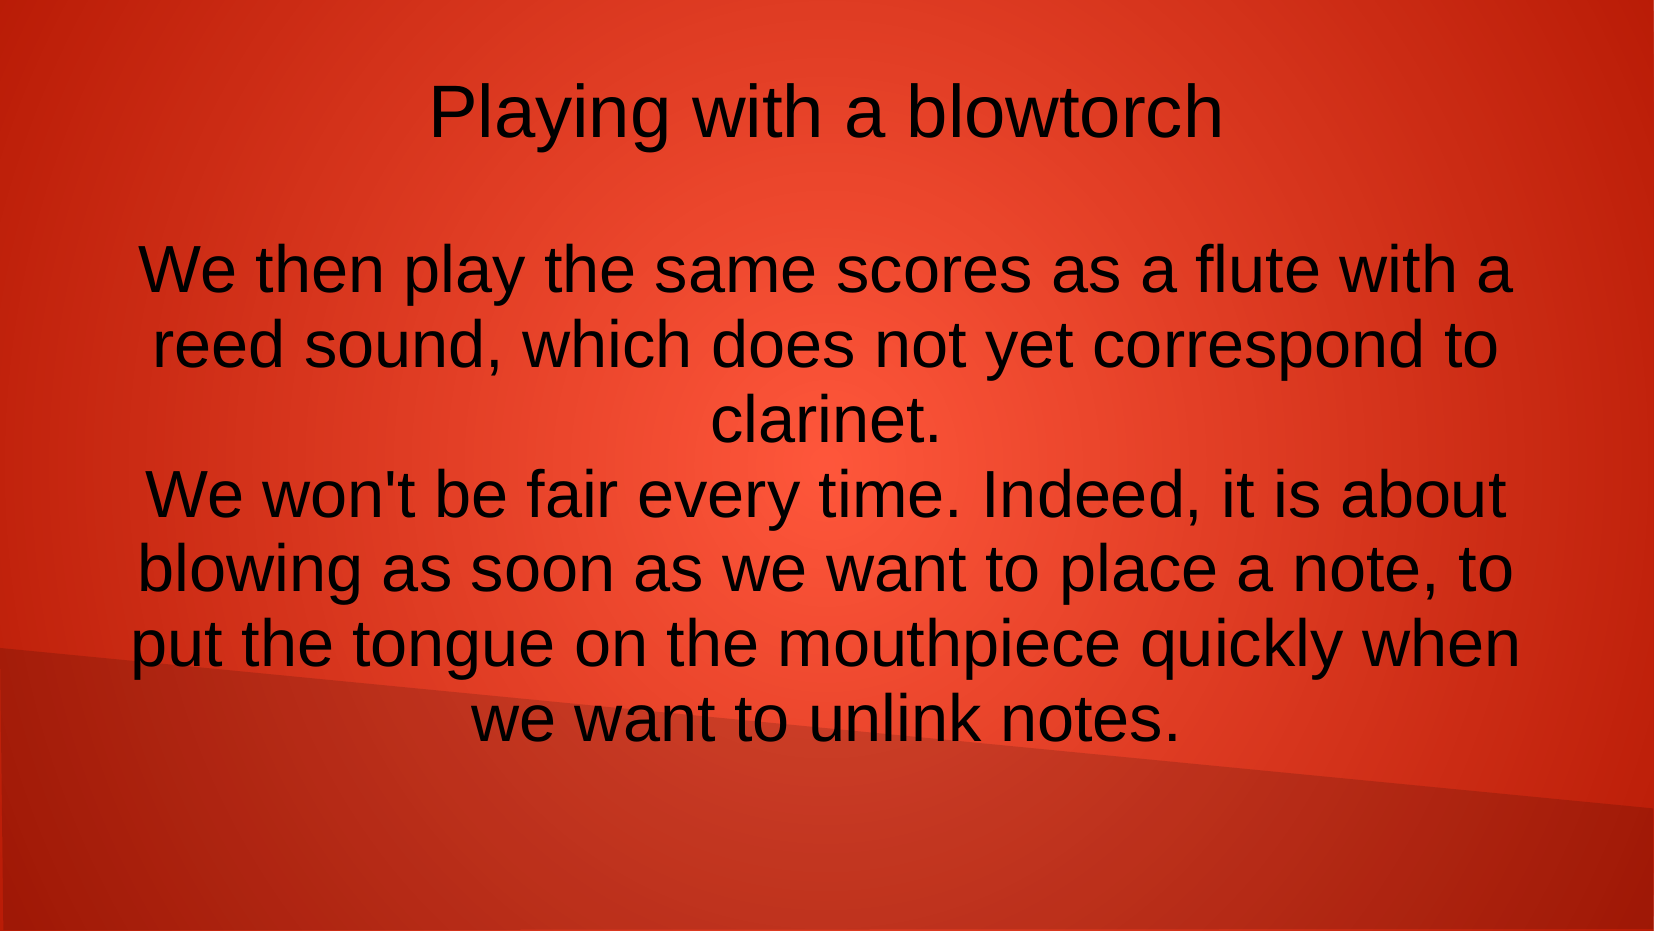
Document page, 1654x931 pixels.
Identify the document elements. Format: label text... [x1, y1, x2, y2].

subtitle We then play the same scores as a flute with a reed sound, which does not yet correspond to clarinet. We won't be fair every time. Indeed, it is about blowing as soon as we want to place a note, to put the tongue on the mouthpiece quickly when we want to unlink notes. [82, 224, 1571, 764]
title Playing with a blowtorch [82, 35, 1571, 189]
